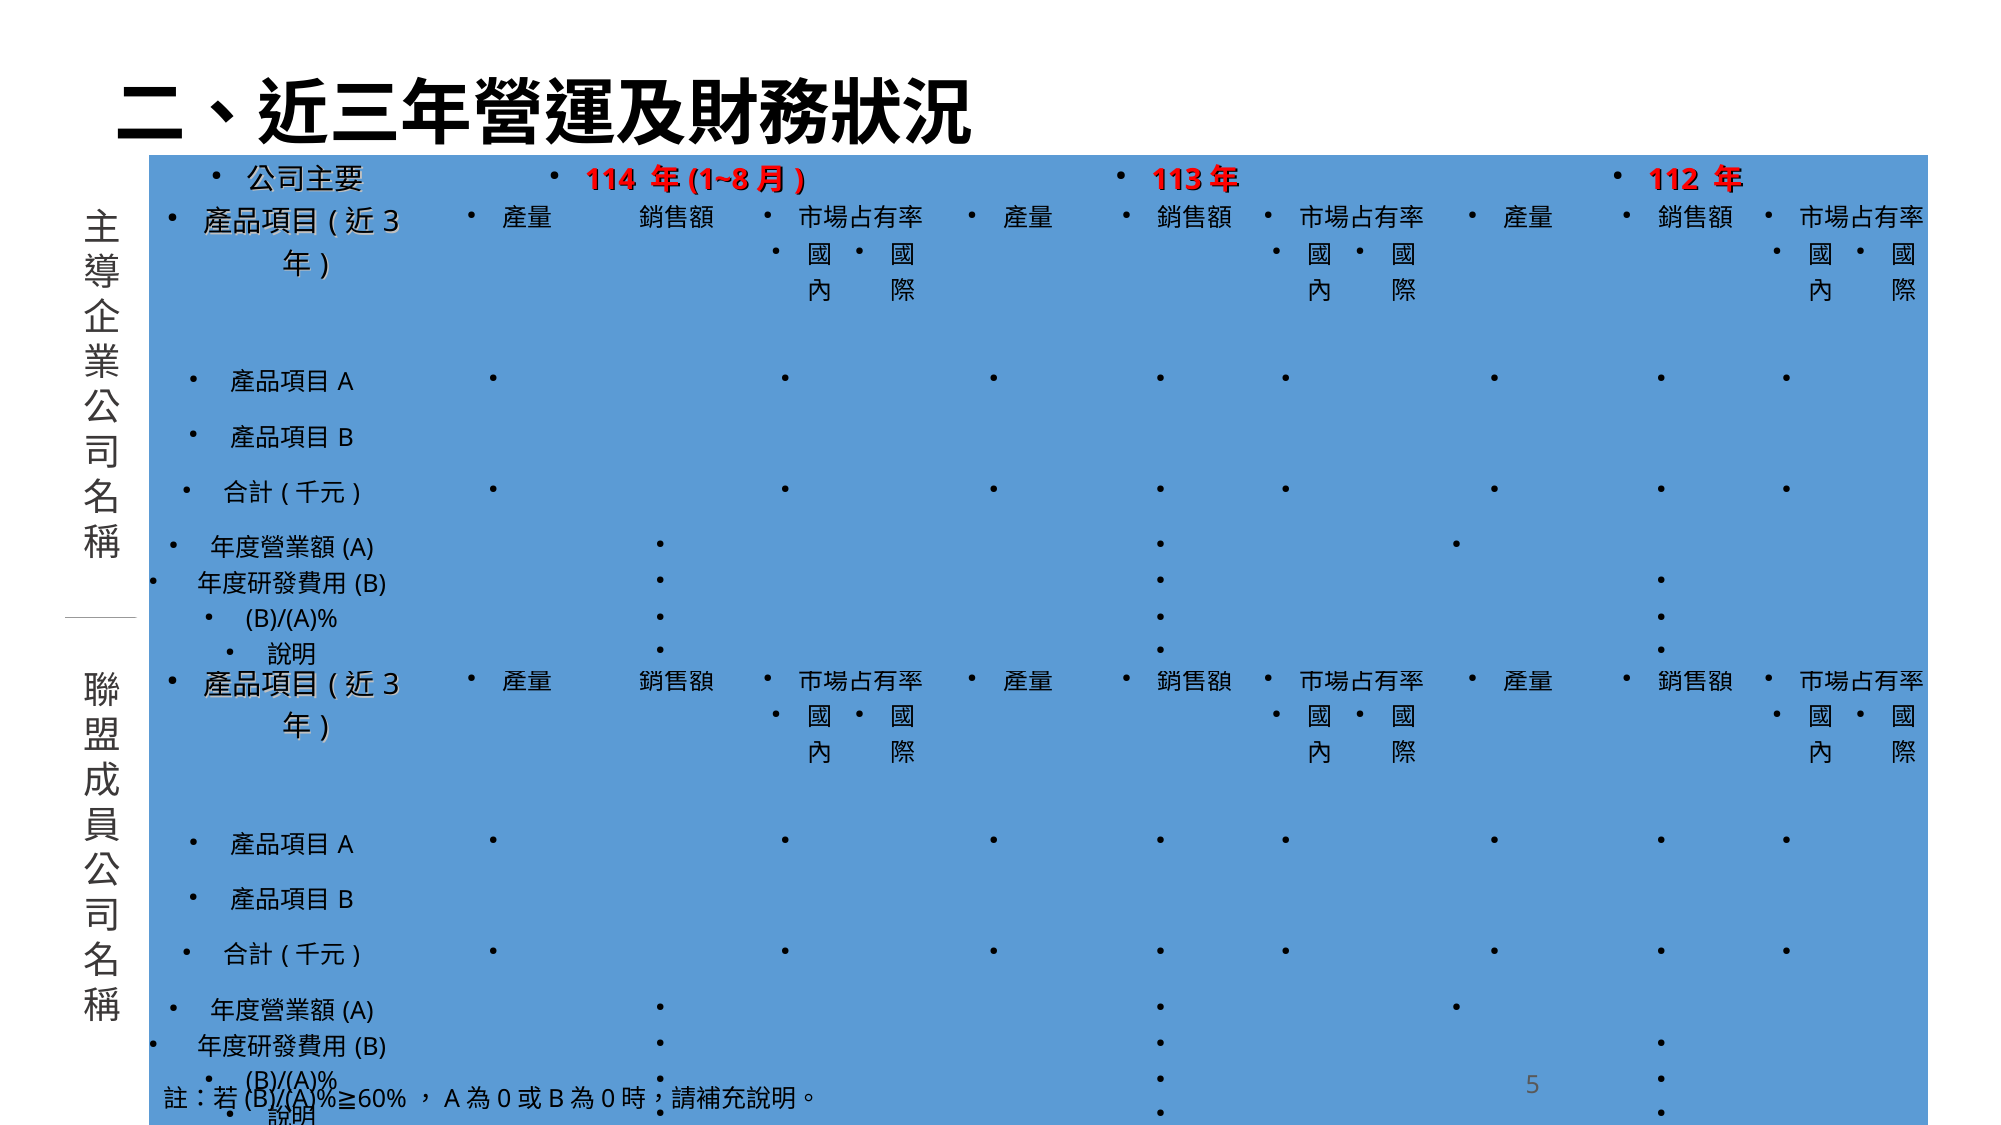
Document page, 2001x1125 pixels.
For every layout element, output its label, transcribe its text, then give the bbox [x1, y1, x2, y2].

table_cell [844, 880, 927, 935]
table_cell 產品項目A [149, 362, 426, 417]
table_cell 國際 [1845, 697, 1928, 824]
table_cell 合計(千元) [149, 472, 426, 528]
table_cell [1094, 362, 1261, 417]
table_cell [1761, 472, 1845, 528]
table_cell [927, 417, 1094, 472]
table_cell [1344, 417, 1428, 472]
table_cell [1594, 417, 1761, 472]
table_cell 年度營業額(A) [149, 528, 426, 564]
table_cell [1344, 824, 1428, 880]
table_header 公司主要 產品項目(近3年) [149, 155, 426, 362]
table_cell 國內 [1261, 234, 1344, 362]
table_cell [844, 472, 927, 528]
table_cell [426, 824, 593, 880]
table_header 112 年 [1428, 155, 1928, 198]
table_cell [1761, 935, 1845, 990]
table_cell [426, 362, 593, 417]
table_cell [1428, 362, 1594, 417]
table_cell 國際 [844, 234, 927, 362]
table_cell [927, 990, 1428, 1027]
table_cell [1344, 935, 1428, 990]
table_cell [1428, 600, 1928, 634]
table_cell [1428, 1097, 1928, 1125]
table_cell [1594, 880, 1761, 935]
table_cell 市場占有率 [760, 671, 927, 697]
text_box 註：若(B)/(A)%≧60%，A為0或B為0時，請補充說明。 [149, 1075, 837, 1120]
table_cell 銷售額 [1094, 198, 1261, 362]
table_cell [927, 600, 1428, 634]
table_cell [426, 1063, 927, 1097]
table_cell [1094, 880, 1261, 935]
table_cell [1845, 935, 1928, 990]
table_cell 年度研發費用(B) [149, 564, 426, 600]
table_cell [1344, 880, 1428, 935]
table_cell [1261, 935, 1344, 990]
table_cell 國內 [1261, 697, 1344, 824]
table_cell [844, 935, 927, 990]
text_box 主導企業公司名稱 [65, 155, 138, 610]
table_cell [1594, 472, 1761, 528]
table_cell [426, 528, 927, 564]
table_cell [426, 880, 593, 935]
table_cell [1428, 824, 1594, 880]
table_cell [1344, 362, 1428, 417]
table_cell [1845, 417, 1928, 472]
table_cell [844, 417, 927, 472]
table_cell [426, 1027, 927, 1063]
table_cell [593, 935, 760, 990]
table_cell 產量 [426, 671, 593, 824]
table_cell 產量 [927, 671, 1094, 824]
table_header 114 年(1~8月) [426, 155, 927, 198]
table_cell [1761, 417, 1845, 472]
table_cell 年度營業額(A) [149, 990, 426, 1027]
table_cell 產量 [1428, 198, 1594, 362]
table_cell [760, 880, 844, 935]
table_cell 說明 [314, 1120, 426, 1125]
table_cell [1761, 824, 1845, 880]
table_cell 說明 [287, 1120, 303, 1125]
table_cell [1261, 362, 1344, 417]
table_cell 銷售額 [1594, 198, 1761, 362]
table_cell [1094, 417, 1261, 472]
table_cell [1261, 880, 1344, 935]
table_cell [1845, 880, 1928, 935]
table_cell [593, 880, 760, 935]
table_cell 市場占有率 [1761, 198, 1928, 234]
text_box 聯盟成員公司名稱 [65, 618, 138, 1075]
table_cell 國際 [1344, 234, 1428, 362]
table_cell [844, 362, 927, 417]
table_cell [1428, 528, 1928, 564]
table_cell [760, 824, 844, 880]
table_cell 產量 [426, 198, 593, 362]
table_cell 產品項目B [149, 417, 426, 472]
table_cell [1428, 1063, 1510, 1097]
table_cell [1761, 362, 1845, 417]
table_cell [927, 824, 1094, 880]
table_cell 市場占有率 [1261, 671, 1428, 697]
table_cell 銷售額 [1094, 671, 1261, 824]
table_cell 銷售額 [1594, 671, 1761, 824]
table_cell [1428, 417, 1594, 472]
title 二、近三年營運及財務狀況 [99, 56, 1900, 166]
table_cell [426, 417, 593, 472]
table_cell [426, 564, 927, 600]
table_cell [1594, 824, 1761, 880]
table_cell [1428, 472, 1594, 528]
table_cell 國際 [844, 697, 927, 824]
table_cell [1428, 935, 1594, 990]
table_cell 產品項目A [149, 824, 426, 880]
table_cell 國際 [1344, 697, 1428, 824]
table_cell (B)/(A)% [149, 600, 426, 634]
table_cell [1261, 417, 1344, 472]
table_cell 國內 [1761, 234, 1845, 362]
table_cell 市場占有率 [1761, 671, 1928, 697]
table_cell 市場占有率 [1261, 198, 1428, 234]
table_cell [1344, 472, 1428, 528]
table_cell 產量 [1428, 671, 1594, 824]
table_cell [1094, 935, 1261, 990]
table_cell [426, 634, 927, 671]
table_cell [760, 417, 844, 472]
table_cell [593, 417, 760, 472]
table_cell [927, 472, 1094, 528]
table_cell 產量 [927, 198, 1094, 362]
table_cell [1094, 824, 1261, 880]
table_cell [593, 472, 760, 528]
table_cell [927, 935, 1094, 990]
table_cell 國際 [1845, 234, 1928, 362]
table_cell [844, 824, 927, 880]
table_cell 國內 [1761, 697, 1845, 824]
table_cell [927, 880, 1094, 935]
table_cell [1594, 935, 1761, 990]
table_cell 合計(千元) [149, 935, 426, 990]
table_cell 說明 [303, 1120, 312, 1125]
table_cell 說明 [149, 1120, 269, 1125]
table_cell [1594, 362, 1761, 417]
table_cell [1761, 880, 1845, 935]
table_cell [426, 600, 927, 634]
table_cell [760, 472, 844, 528]
table_cell [1094, 472, 1261, 528]
table_cell [426, 472, 593, 528]
table_cell [927, 1097, 1428, 1125]
table_cell [1261, 824, 1344, 880]
table_cell [1428, 564, 1928, 600]
table_cell [1428, 1027, 1928, 1063]
table_cell [593, 824, 760, 880]
table_cell [927, 1063, 1428, 1097]
table_cell 國內 [760, 234, 844, 362]
table_cell [426, 990, 927, 1027]
table_header 公司主要 產品項目(近3年) [149, 671, 426, 824]
table_cell 年度研發費用(B) [149, 1027, 426, 1063]
table_cell 產品項目B [149, 880, 426, 935]
table_cell 國內 [760, 697, 844, 824]
table_cell [927, 564, 1428, 600]
table_cell (B)/(A)% [149, 1063, 426, 1075]
table_cell [1428, 990, 1928, 1027]
table_cell [593, 362, 760, 417]
table_cell [426, 1097, 927, 1125]
table_cell [1428, 634, 1928, 671]
table_cell [1845, 824, 1928, 880]
table_cell [426, 935, 593, 990]
table_cell [927, 634, 1428, 671]
table_cell [1845, 362, 1928, 417]
table_cell [760, 935, 844, 990]
table_cell [760, 362, 844, 417]
table_cell [927, 528, 1428, 564]
table_cell 銷售額 [593, 671, 760, 824]
table_cell [927, 362, 1094, 417]
table_cell 銷售額 [593, 198, 760, 362]
table_cell 市場占有率 [760, 198, 927, 234]
table_header 113年 [927, 155, 1428, 198]
text_box 5 [1510, 1061, 1961, 1097]
table_cell [1428, 880, 1594, 935]
table_cell 說明 [149, 634, 426, 671]
table_cell [1261, 472, 1344, 528]
table_cell [927, 1027, 1428, 1063]
table_cell [1845, 472, 1928, 528]
